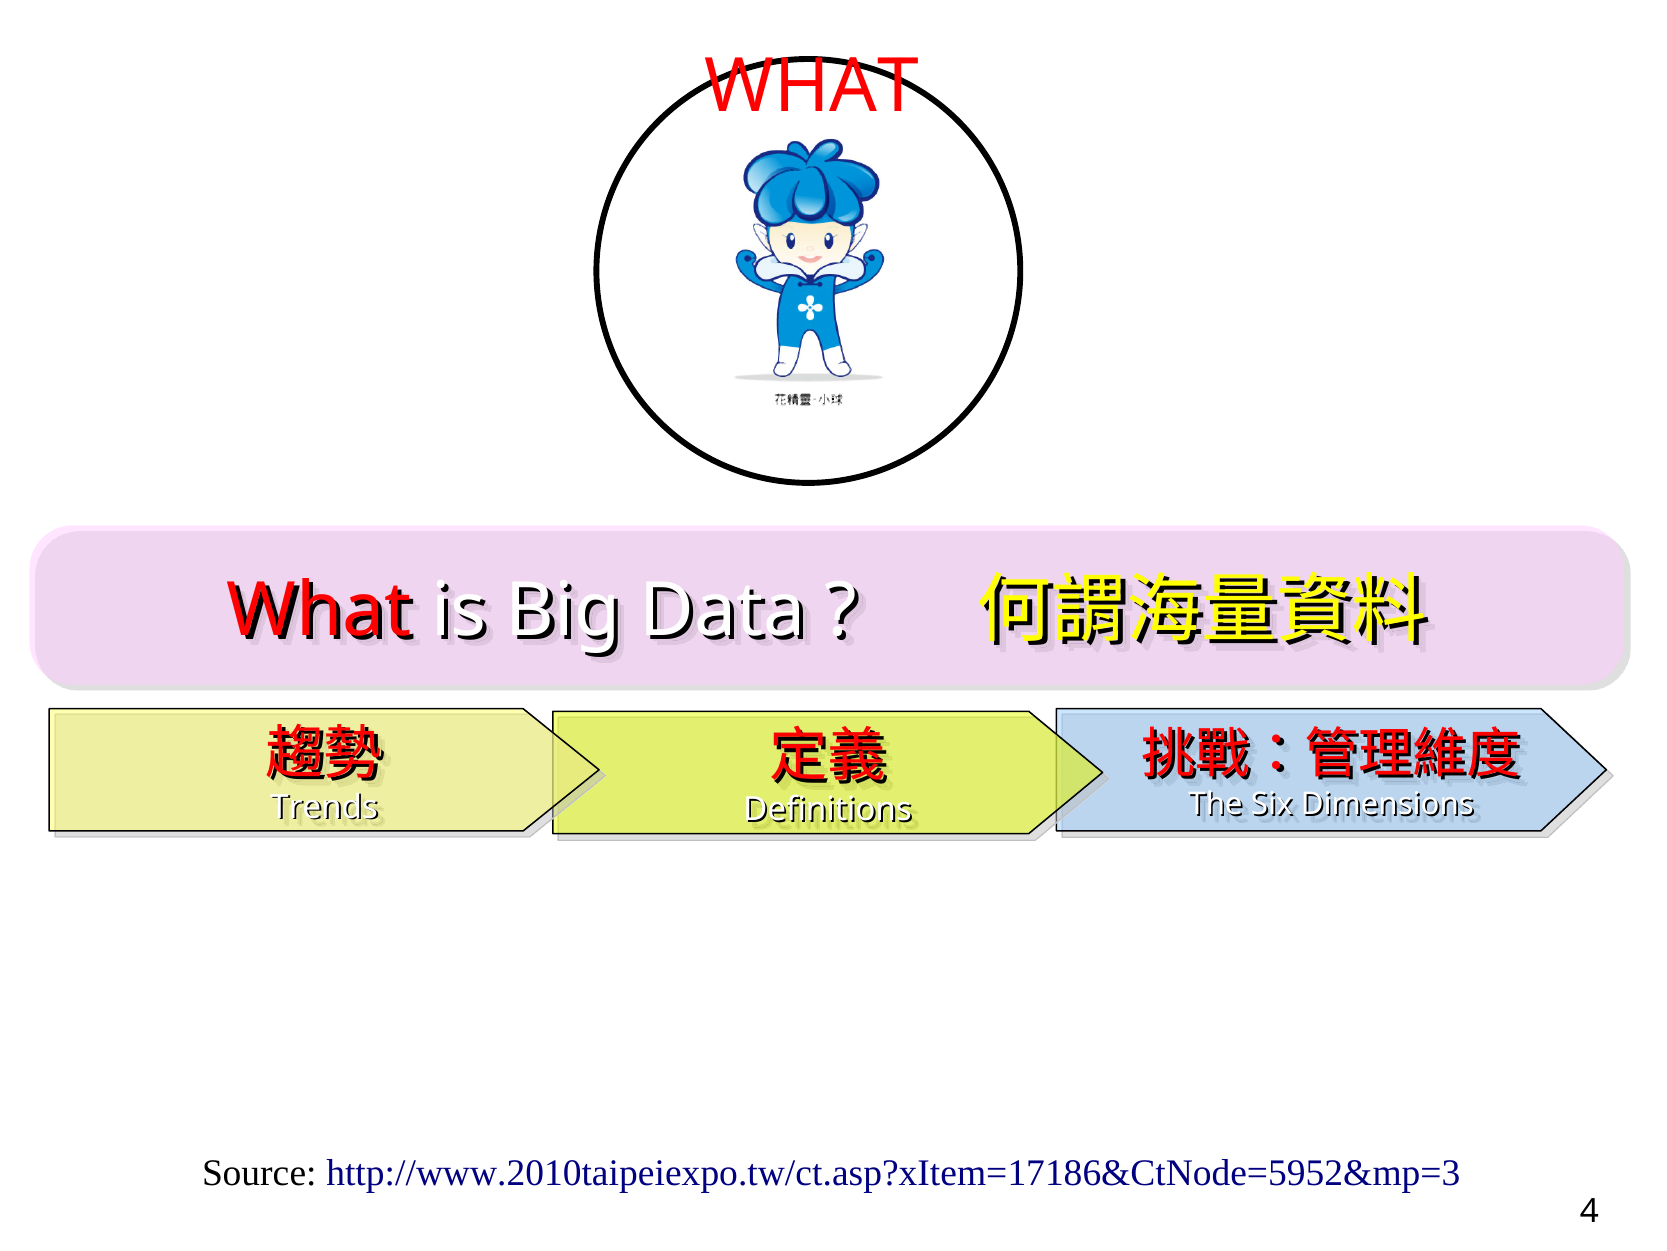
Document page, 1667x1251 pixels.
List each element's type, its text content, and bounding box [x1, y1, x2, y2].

text_box [596, 135, 1021, 483]
text_box WHAT [590, 29, 1034, 135]
text_box What is Big Data ? 何謂海量資料 [29, 525, 1625, 685]
text_box 定義 Definitions [552, 711, 1103, 834]
text_box Source: http://www.2010taipeiexpo.tw/ct.asp?xItem=17186&CtNode=5952&mp=3 [187, 1140, 1487, 1201]
picture [710, 135, 907, 419]
text_box 趨勢 Trends [49, 708, 600, 831]
text_box 挑戰：管理維度 The Six Dimensions [1056, 708, 1607, 831]
